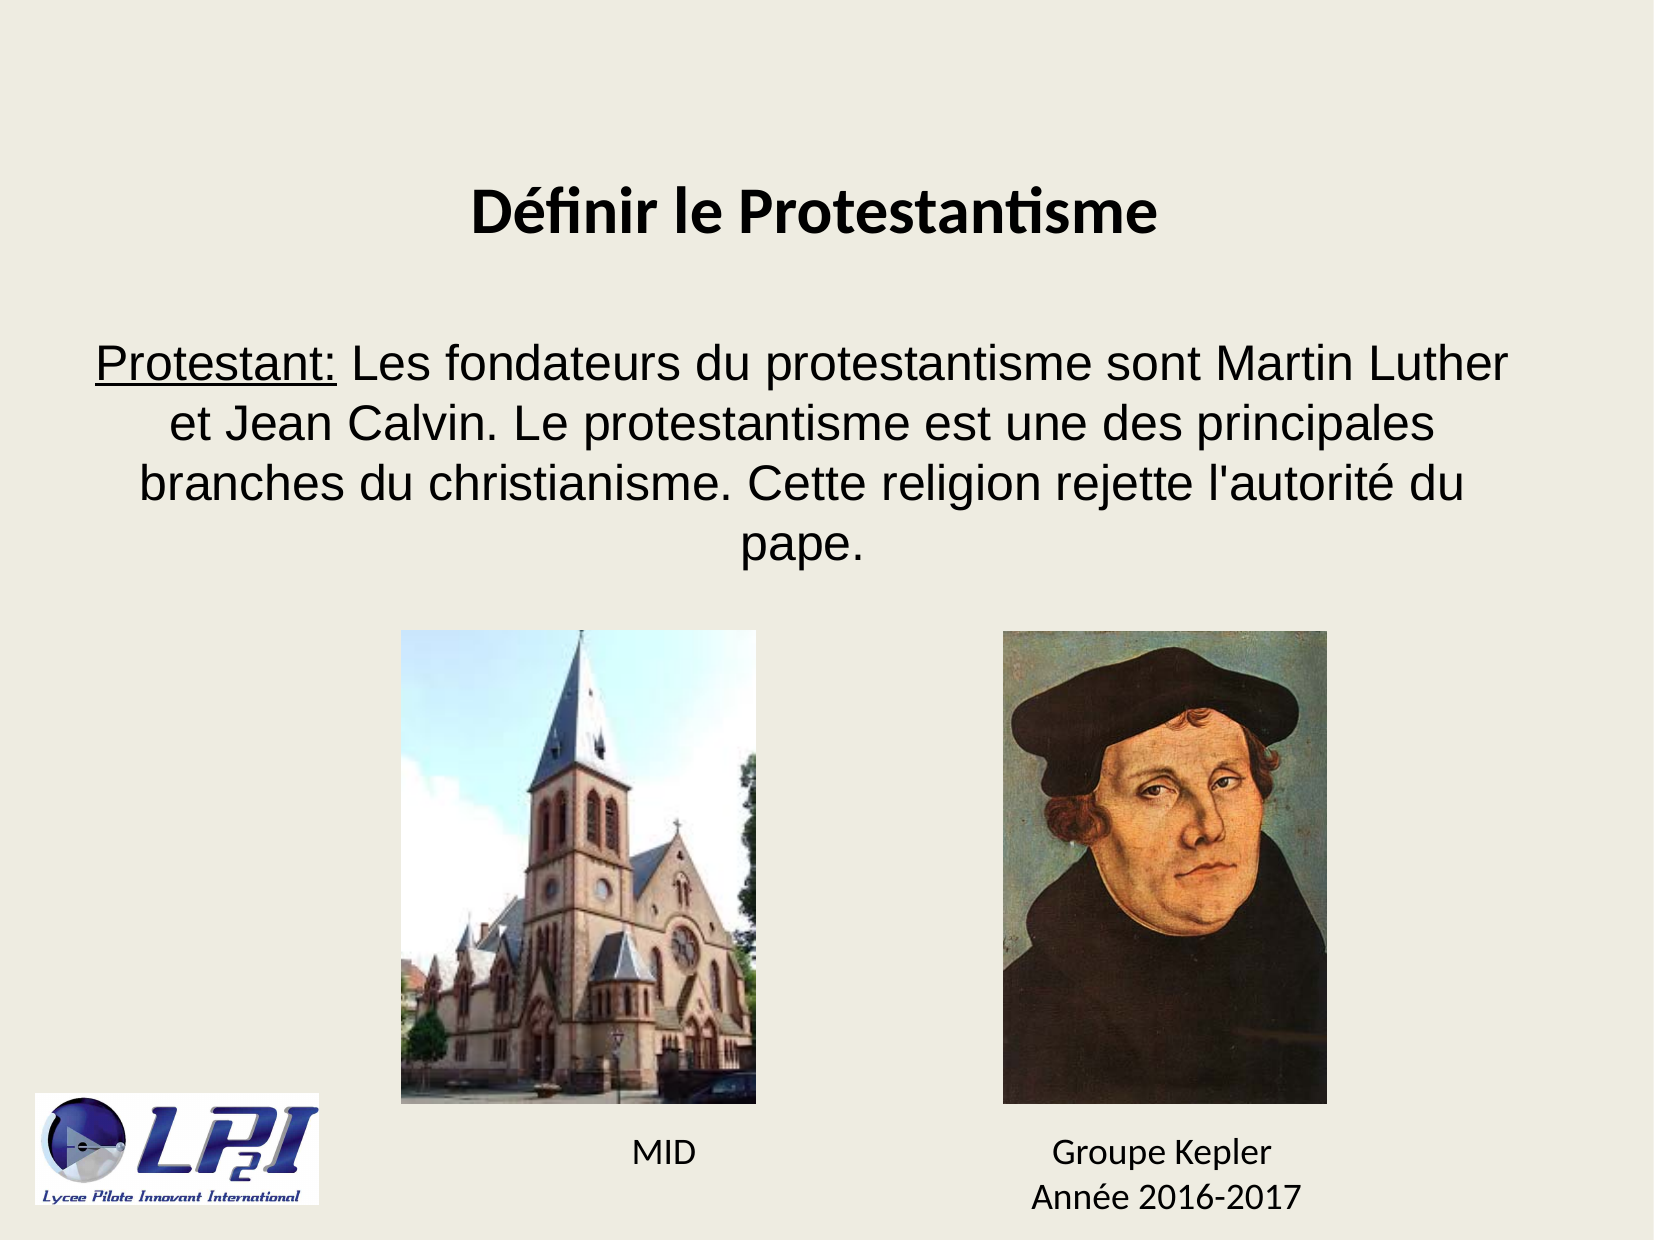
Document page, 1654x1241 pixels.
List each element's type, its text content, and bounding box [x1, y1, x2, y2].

picture [35, 1093, 319, 1205]
picture [1003, 631, 1327, 1104]
footer MID Groupe Kepler Année 2016-2017 [472, 1119, 1585, 1205]
subtitle Protestant: Les fondateurs du protestantisme sont Martin Luther et Jean Calvin. Le protestantisme est une des principales branches du christianisme. Cette religion rejette l'autorité du pape. [58, 33, 1548, 867]
text_box Définir le Protestantisme [224, 53, 1406, 361]
picture [401, 630, 756, 1104]
